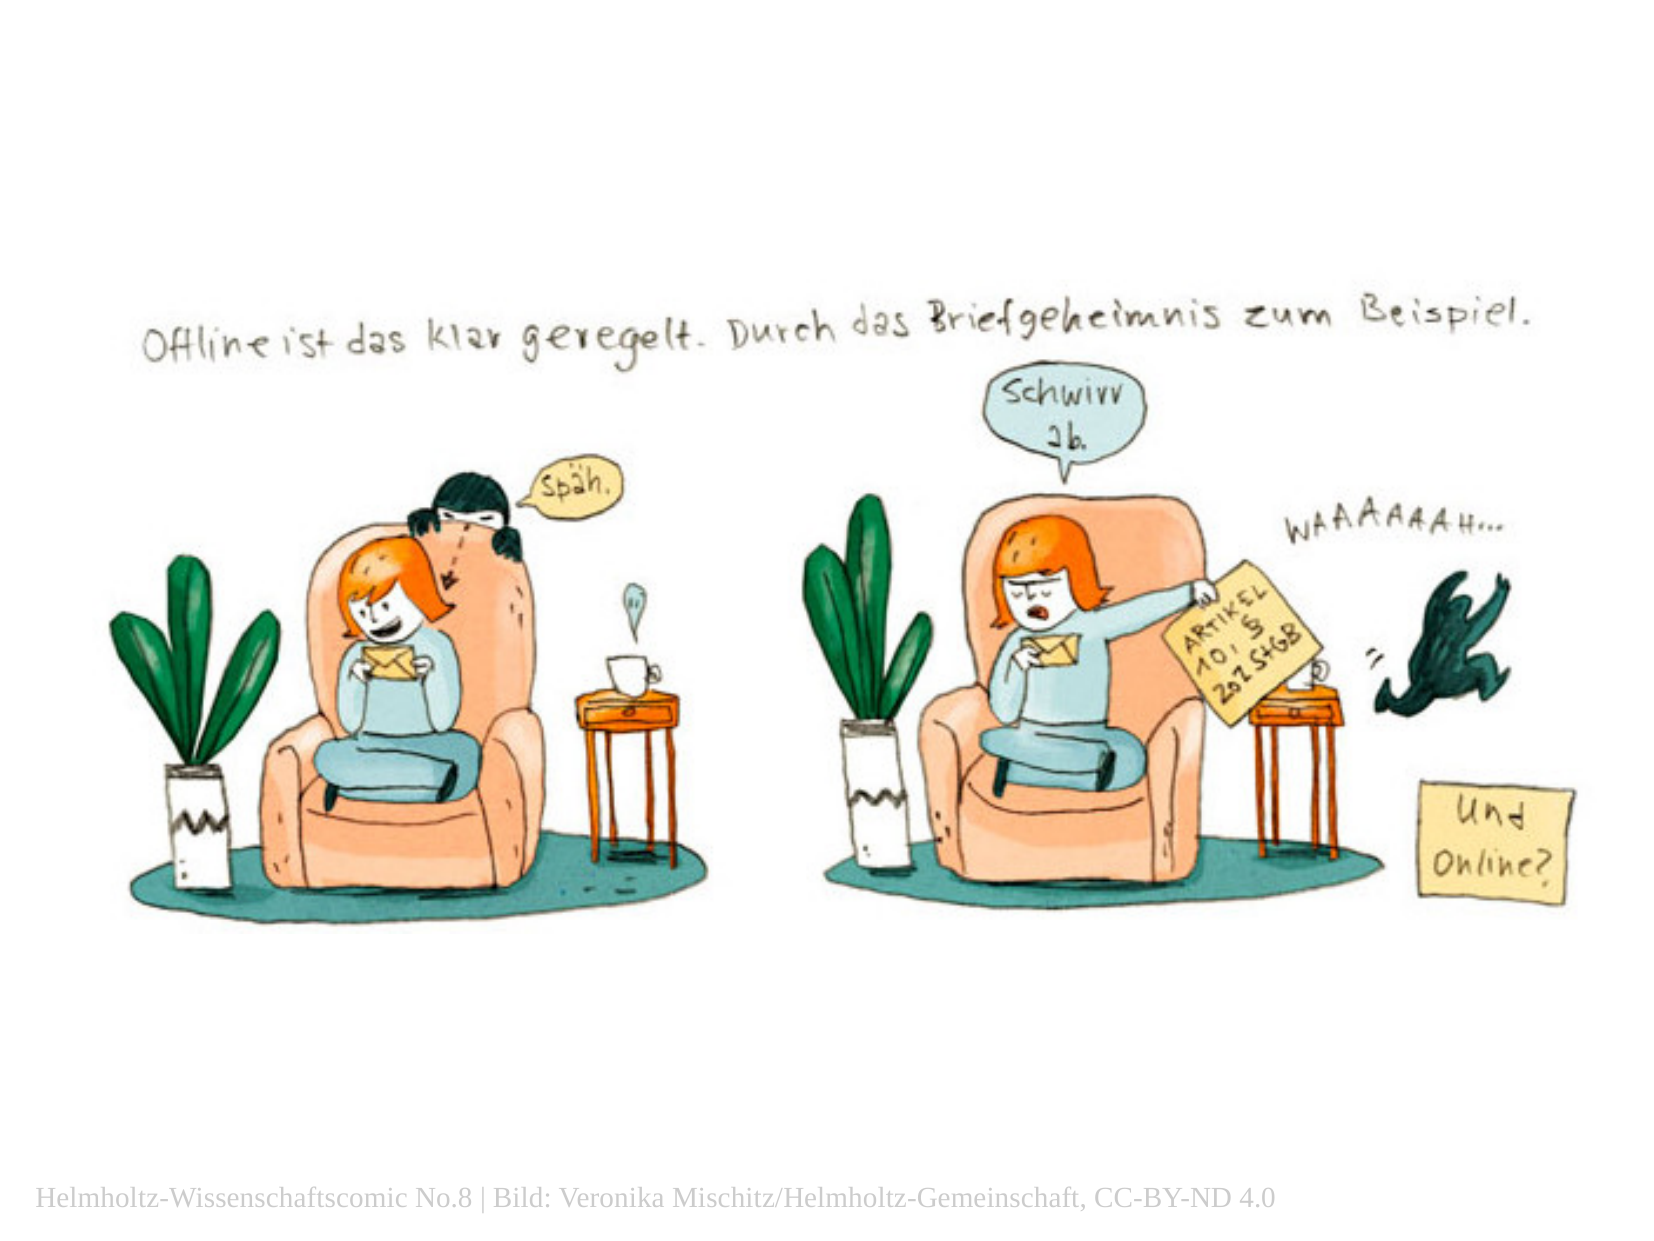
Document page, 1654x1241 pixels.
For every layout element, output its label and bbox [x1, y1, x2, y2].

picture [37, 224, 1606, 934]
